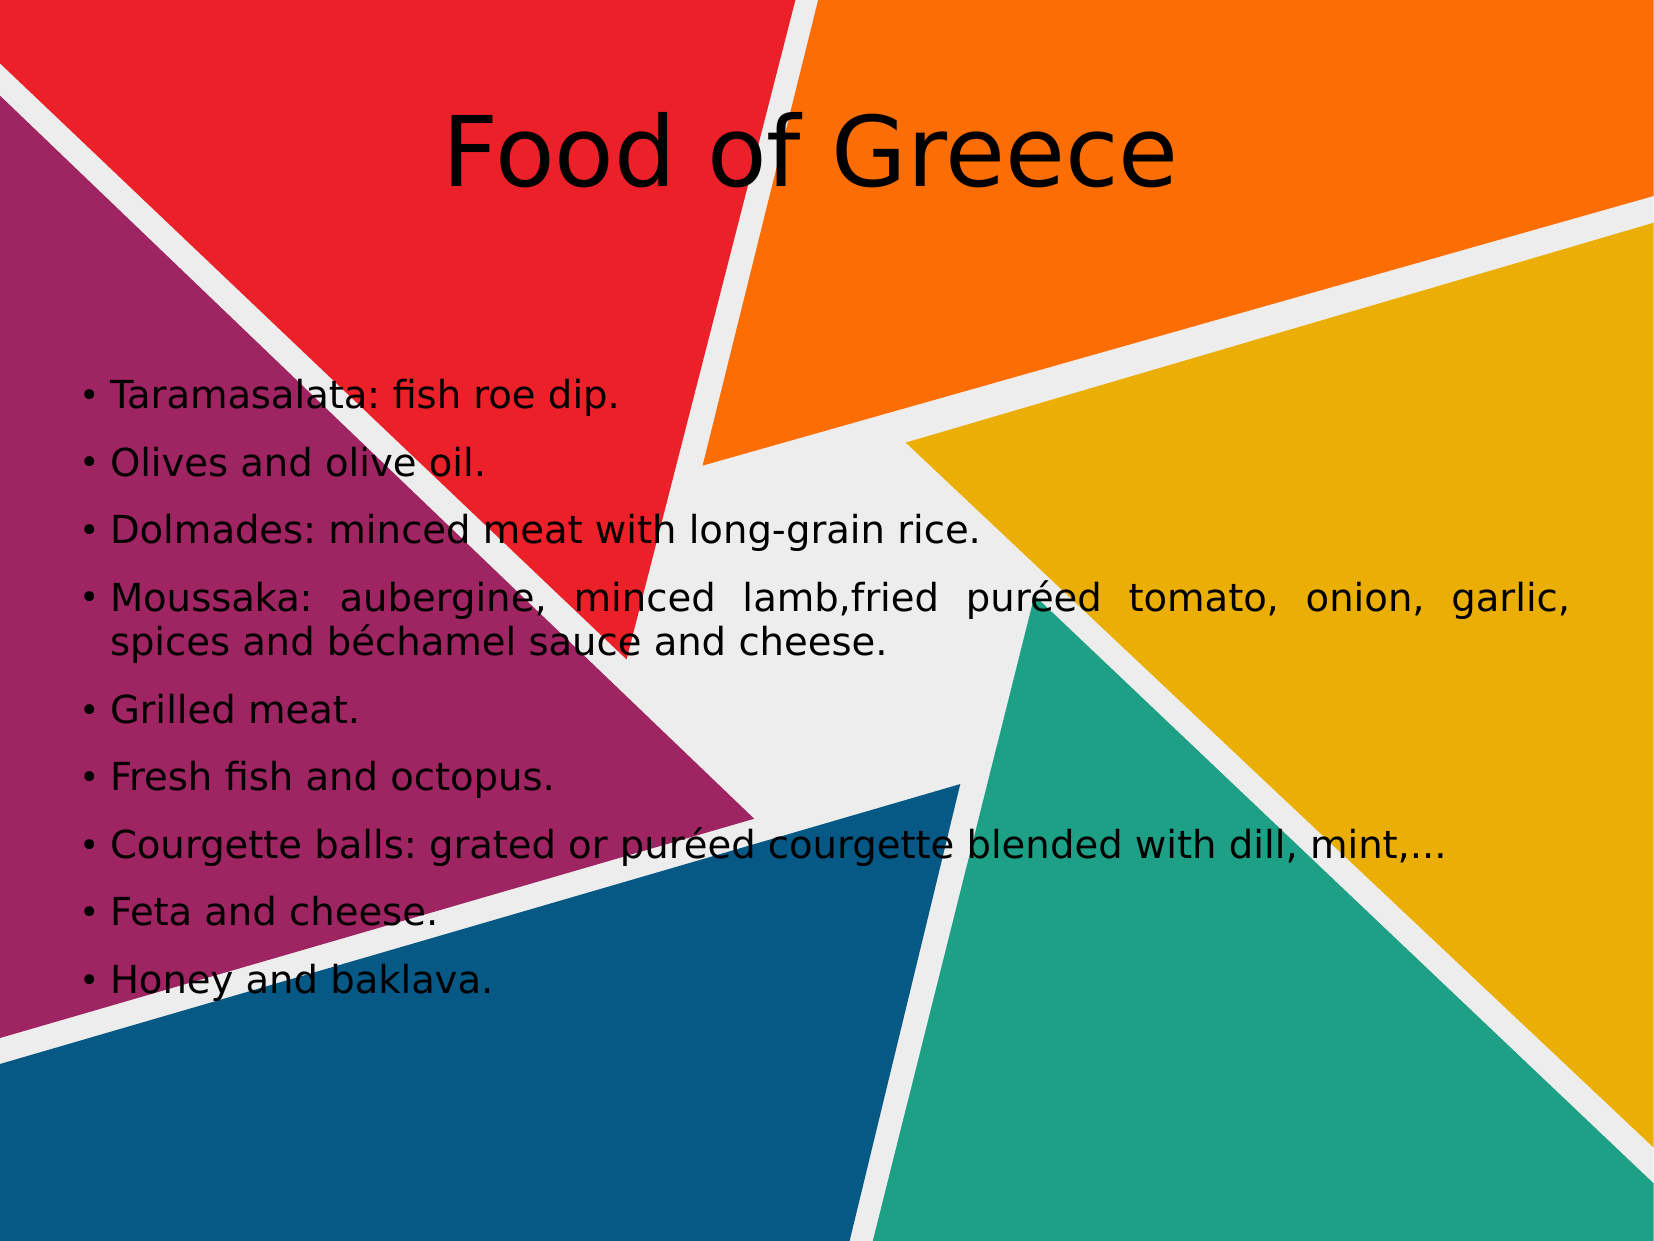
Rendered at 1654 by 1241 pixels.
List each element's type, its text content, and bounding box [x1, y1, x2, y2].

list Taramasalata: fish roe dip. Olives and olive oil. Dolmades: minced meat with long-grain rice. Moussaka: aubergine, minced lamb,fried puréed tomato, onion, garlic, spices and béchamel sauce and cheese. Grilled meat. Fresh fish and octopus. Courgette balls: grated or puréed courgette blended with dill, mint,... Feta and cheese. Honey and baklava. [82, 290, 1571, 1010]
title Food of Greece [82, 49, 1571, 257]
